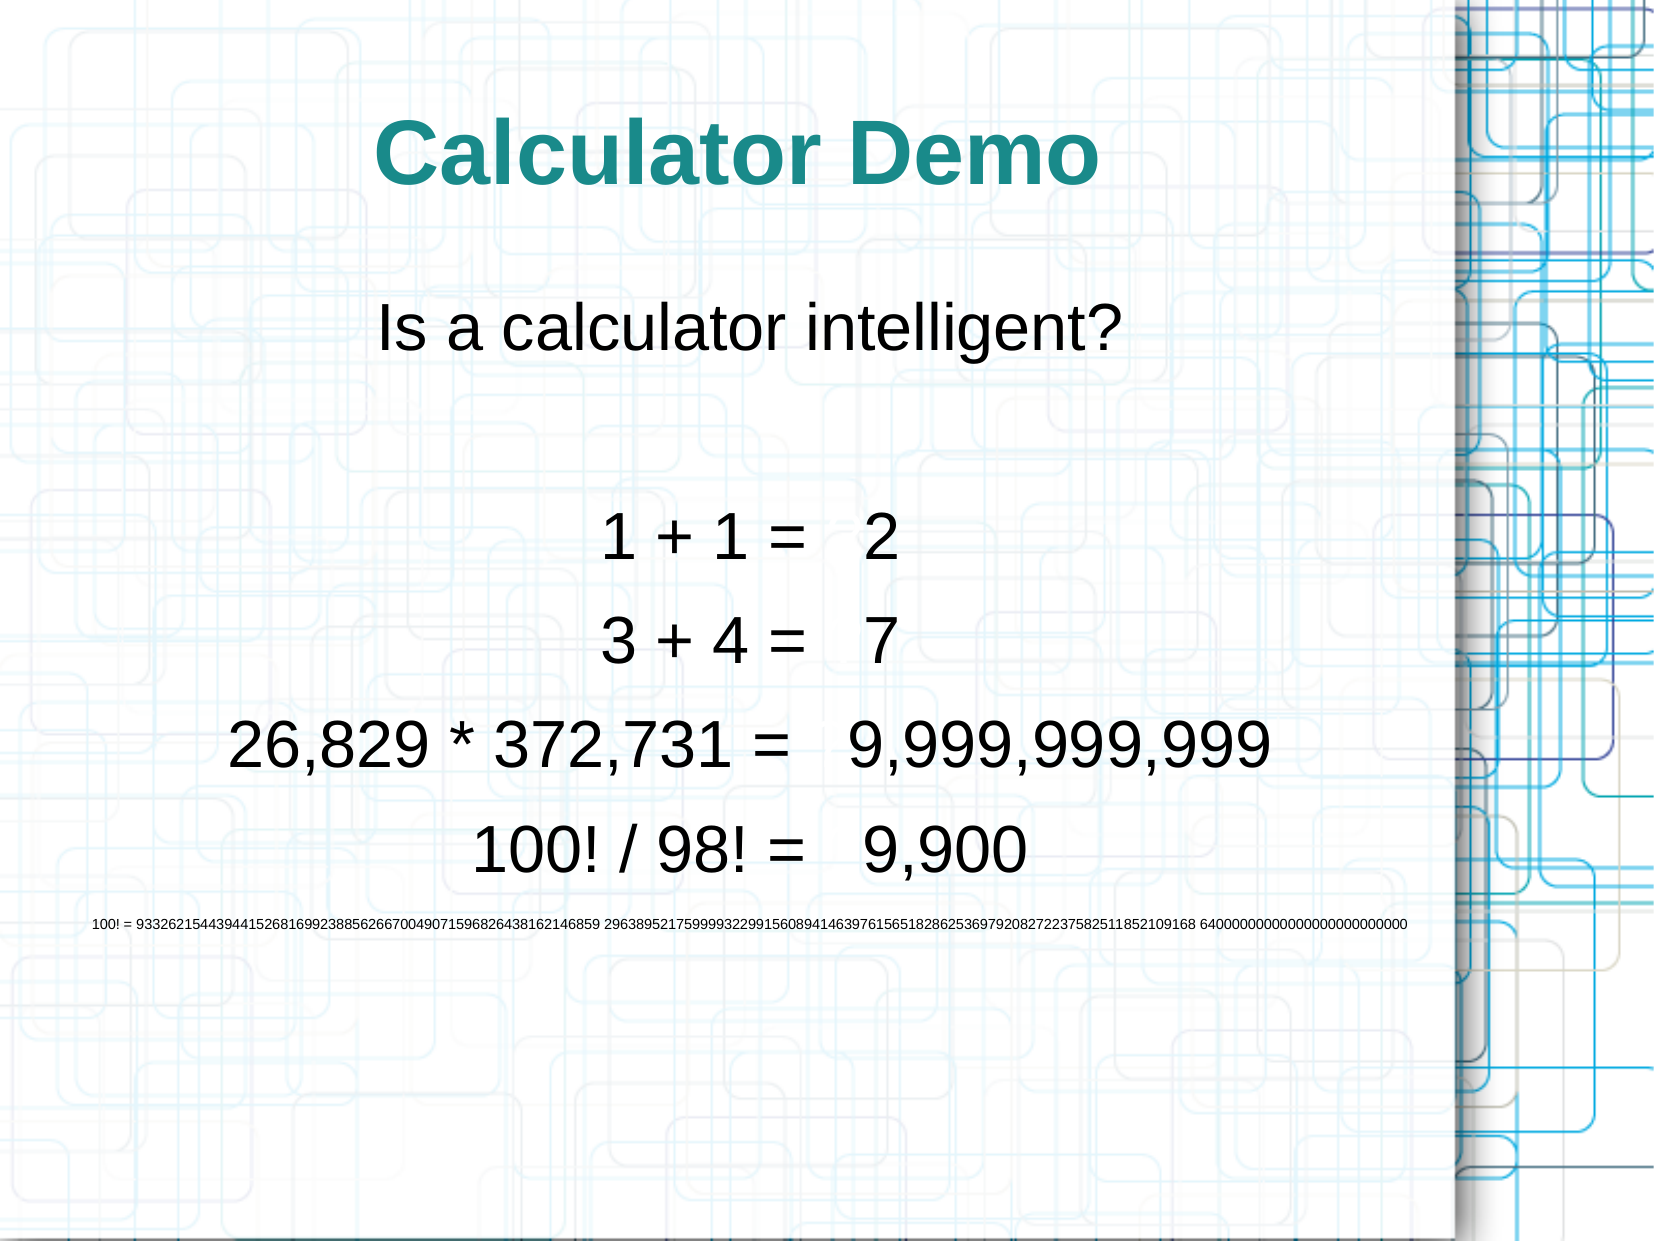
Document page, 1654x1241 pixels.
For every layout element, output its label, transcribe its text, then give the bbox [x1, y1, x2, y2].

picture [0, 0, 1654, 1241]
title Calculator Demo [59, 56, 1418, 250]
list Is a calculator intelligent? 1 + 1 = ?2 3 + 4 = ?7 26,829 * 372,731 = ?9,999,999,999 100! / 98! = ?9,900 100! = 9332621544394415268169923885626670049071596826438162146859 29638952175999932299156089414639761565182862536979208272237582511852109168 64000000000000000000000000 [82, 290, 1418, 1094]
